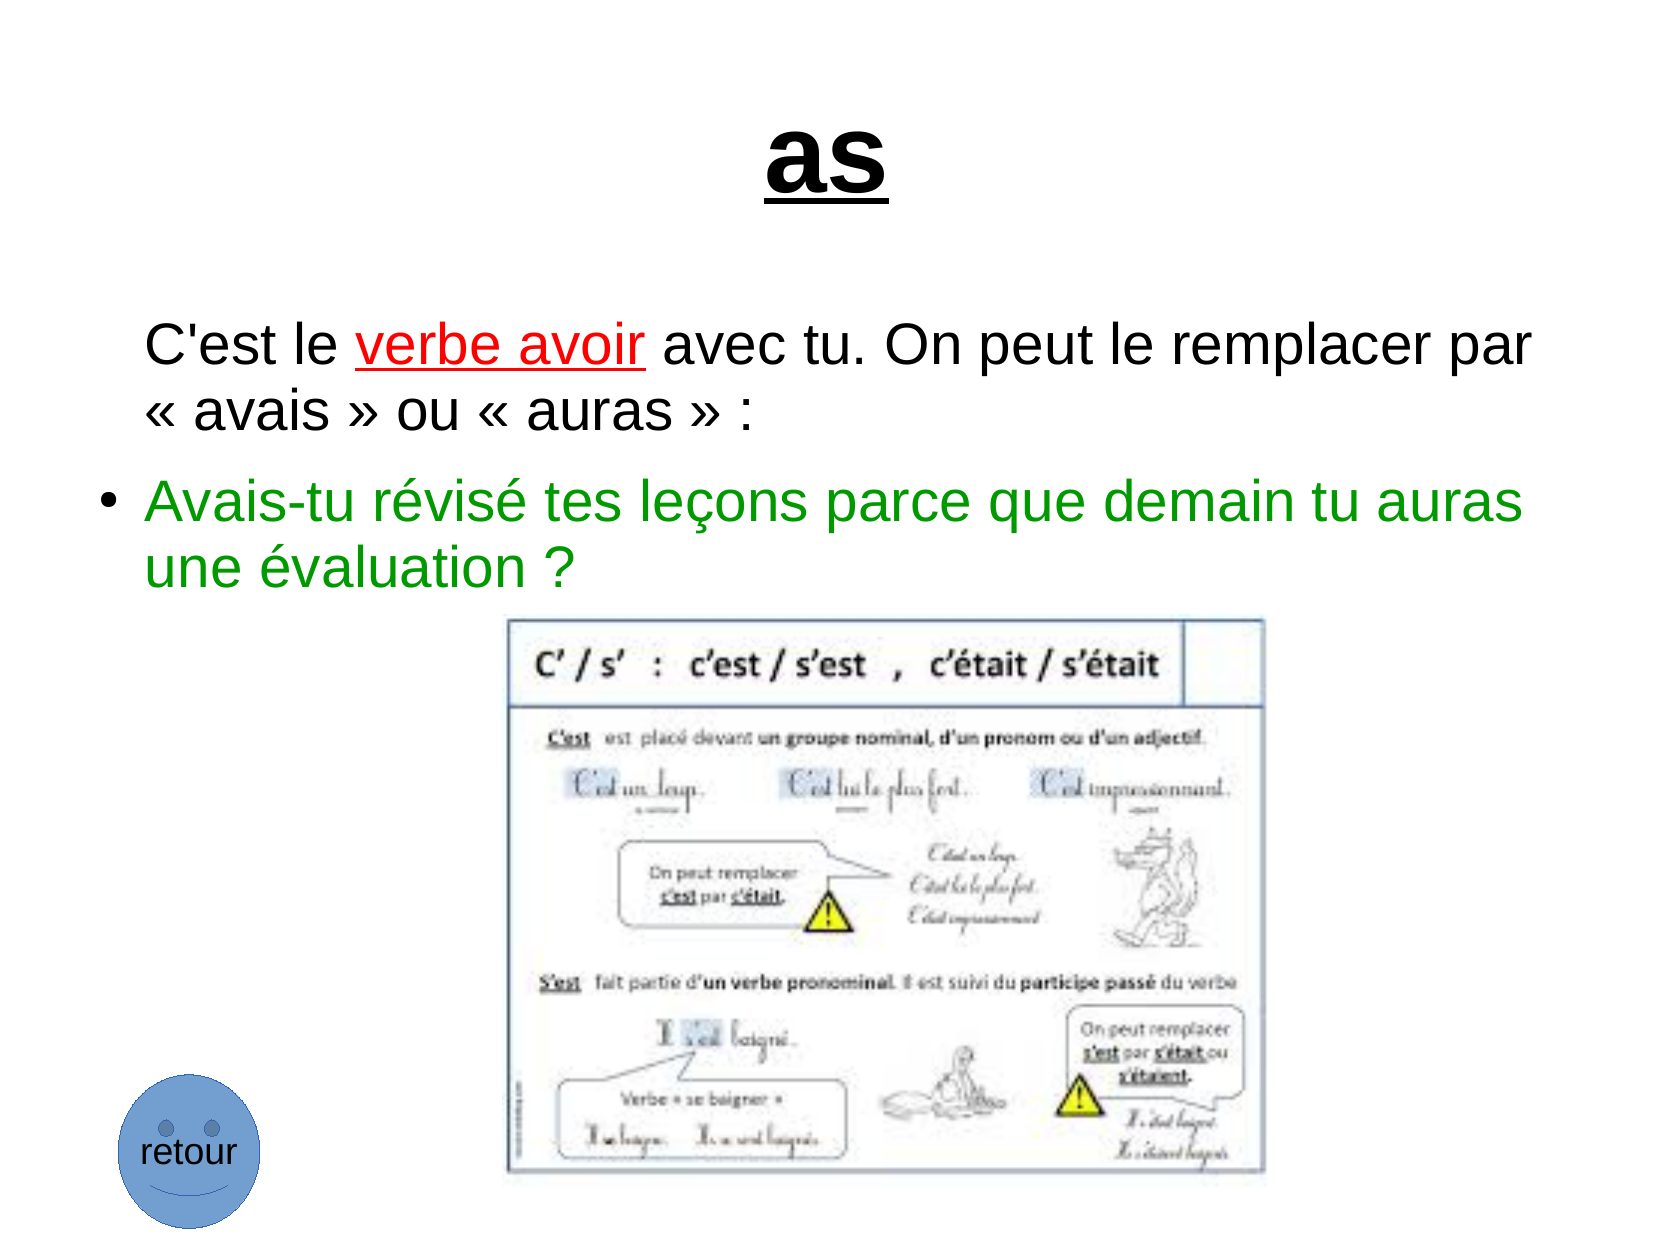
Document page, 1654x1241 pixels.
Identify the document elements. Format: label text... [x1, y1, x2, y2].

list C'est le verbe avoir avec tu. On peut le remplacer par « avais » ou « auras » : Avais-tu révisé tes leçons parce que demain tu auras une évaluation ? [82, 219, 1571, 603]
text_box retour [118, 1074, 260, 1229]
title as [82, 49, 1571, 219]
picture [502, 614, 1276, 1193]
